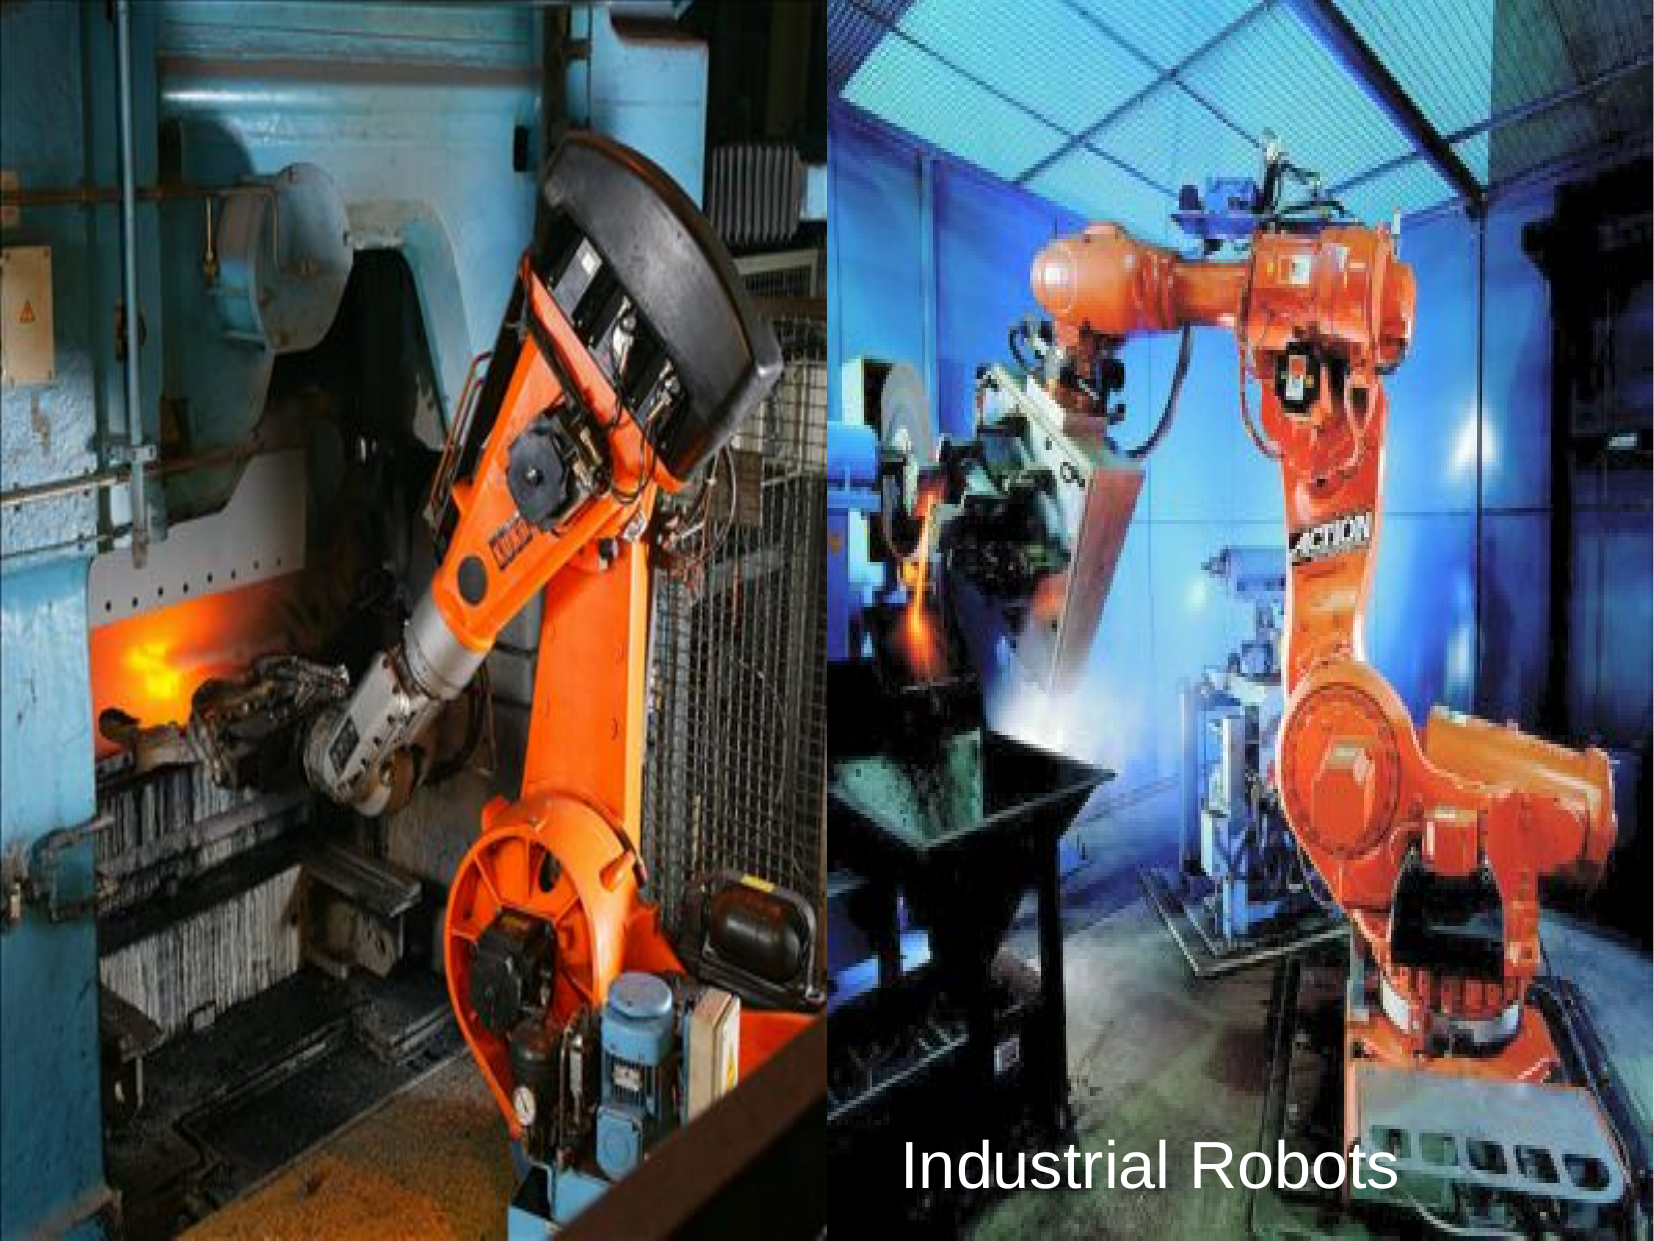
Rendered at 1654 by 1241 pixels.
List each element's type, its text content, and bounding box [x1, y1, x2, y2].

picture [0, 0, 1654, 1241]
text_box Industrial Robots [885, 1121, 1447, 1211]
